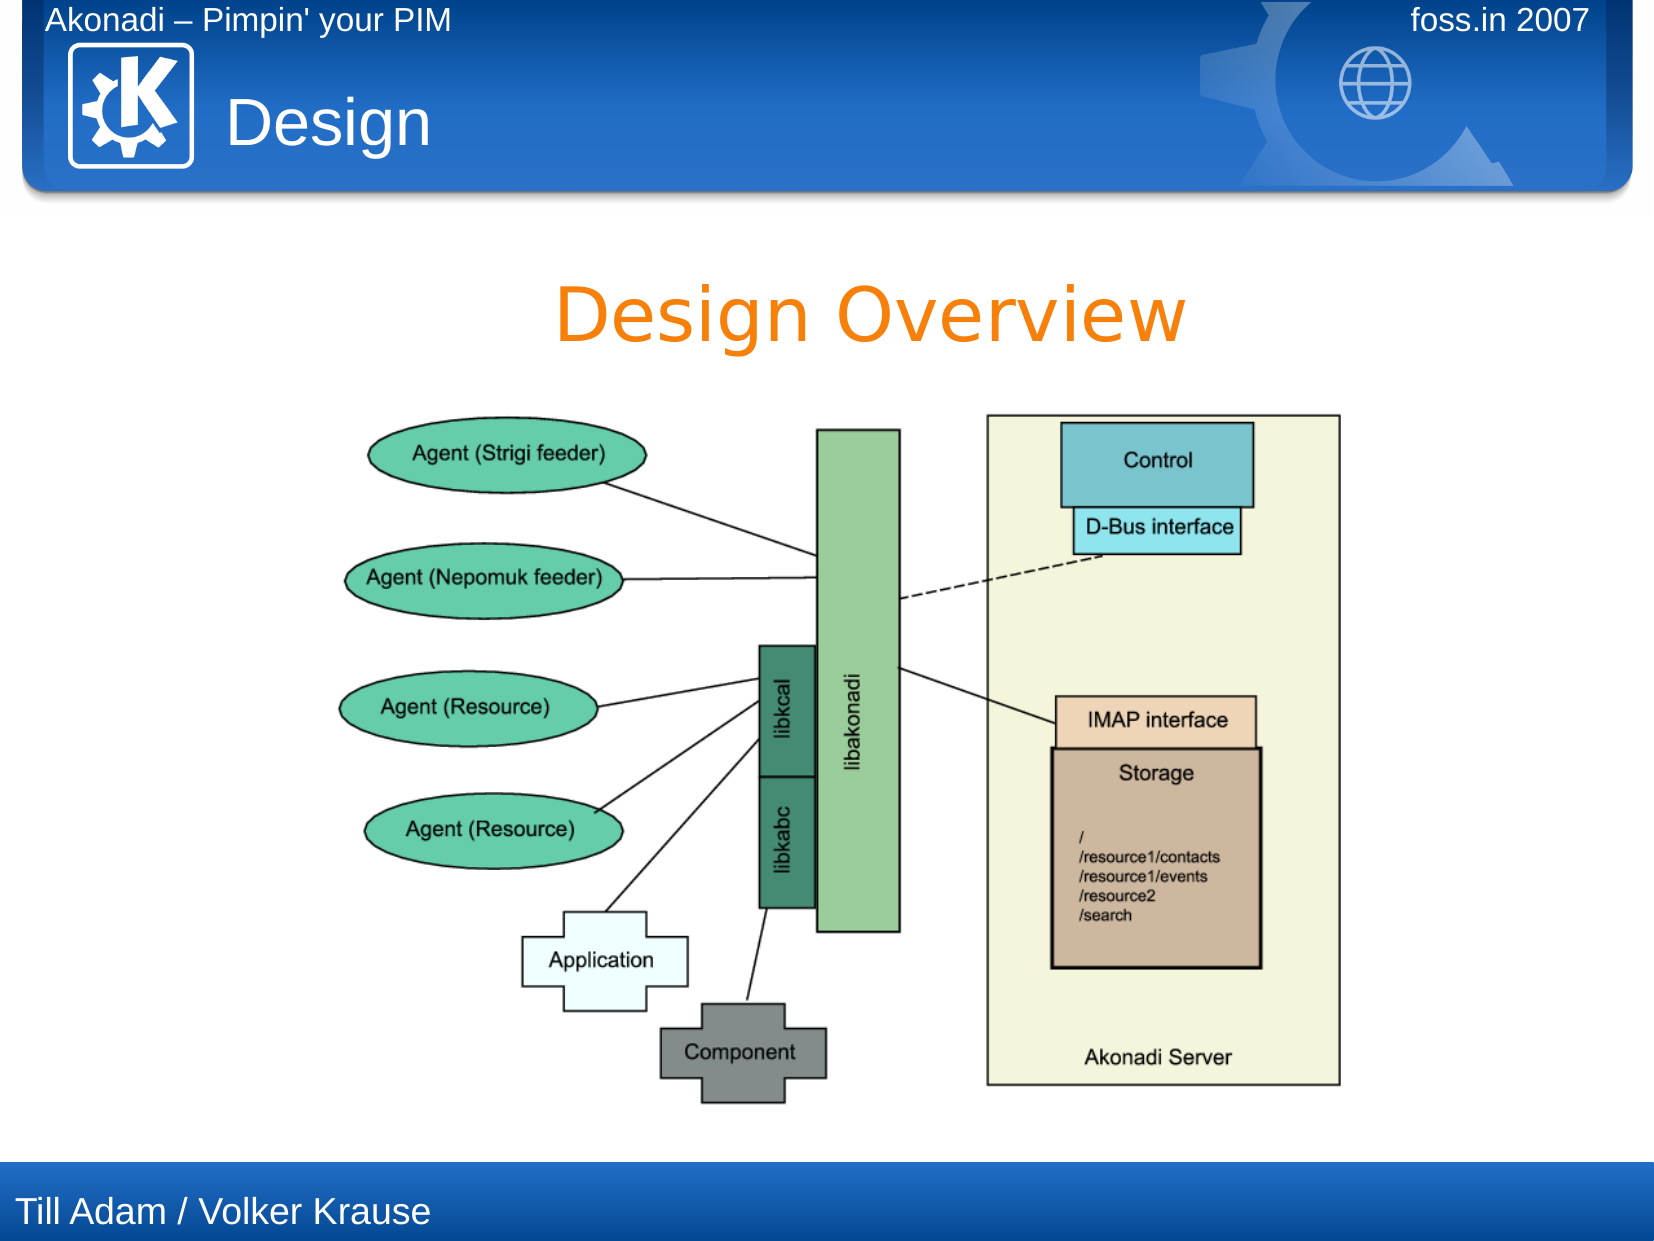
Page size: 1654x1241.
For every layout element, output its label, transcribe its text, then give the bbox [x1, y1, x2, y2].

picture [300, 375, 1368, 1129]
title Design [225, 49, 1571, 188]
list Design Overview [82, 284, 1571, 397]
